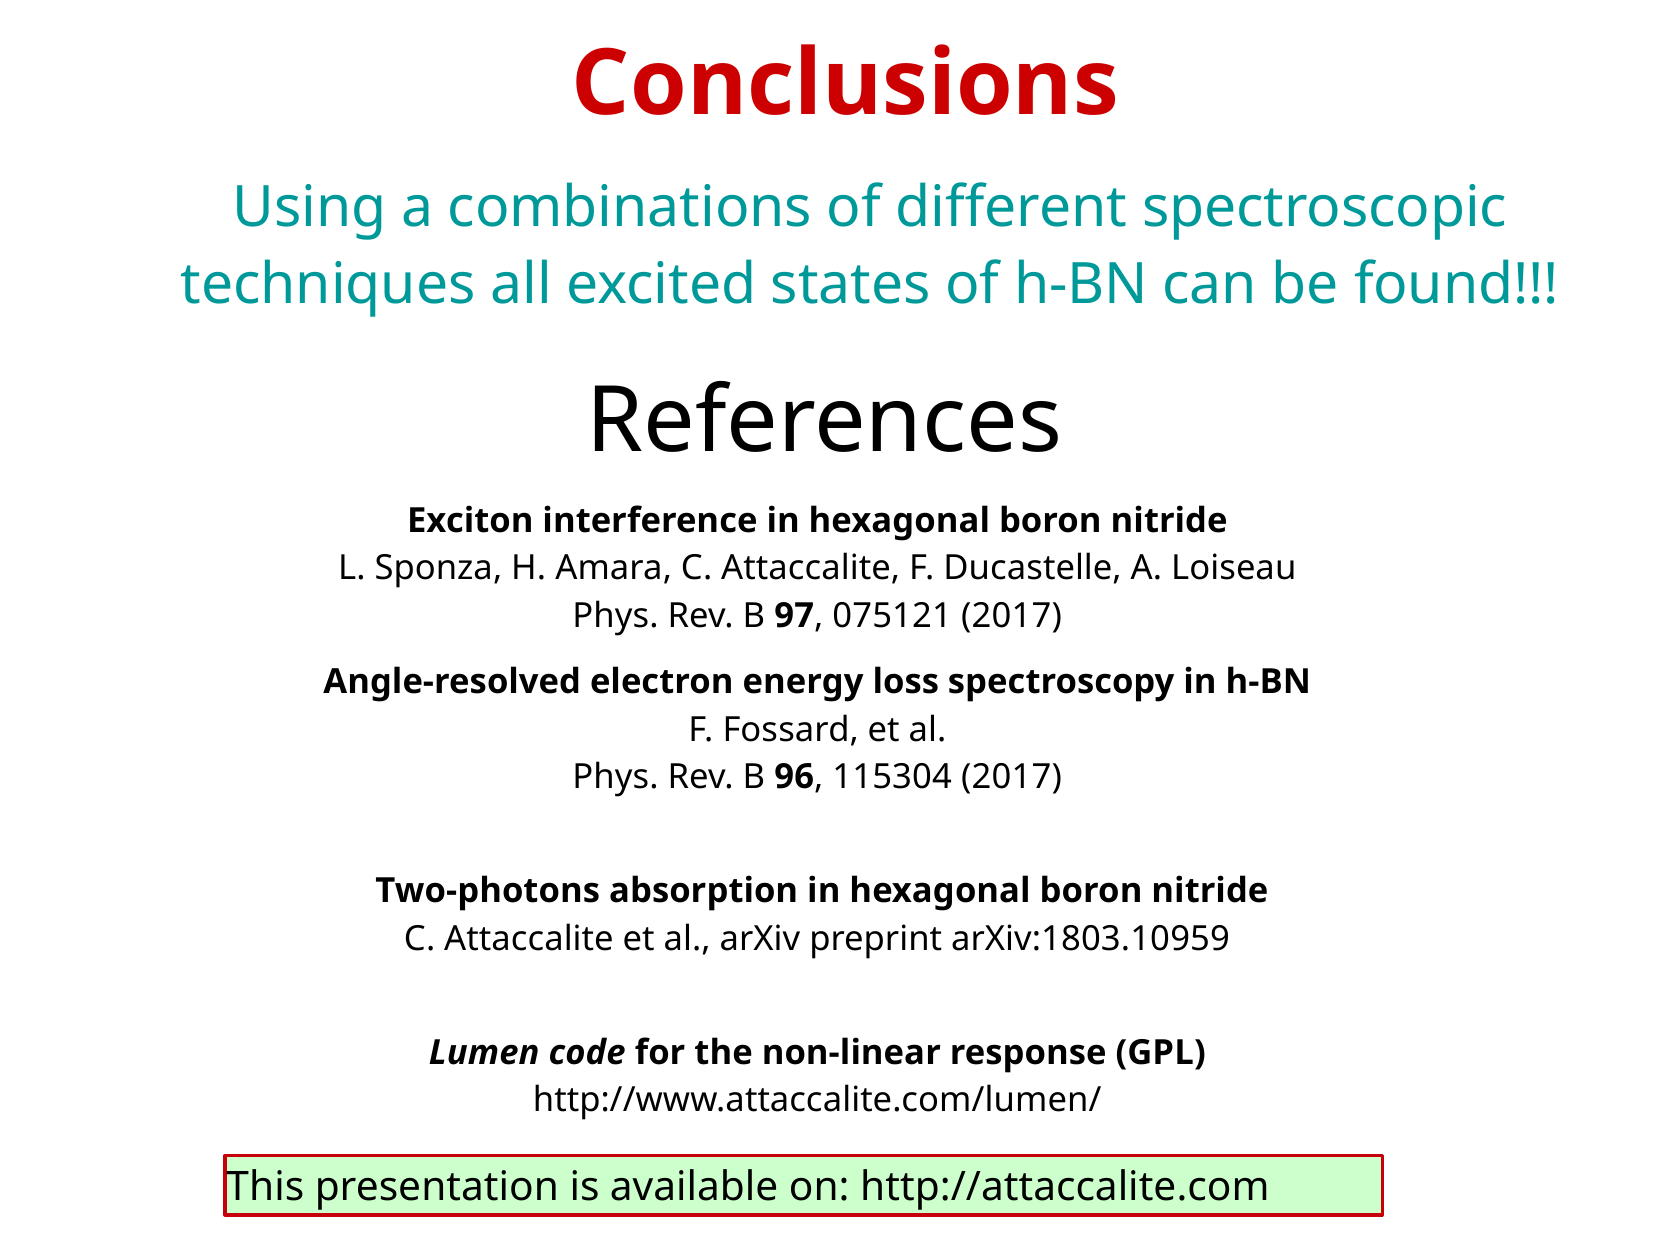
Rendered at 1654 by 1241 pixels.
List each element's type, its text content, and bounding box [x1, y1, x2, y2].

list Exciton interference in hexagonal boron nitride L. Sponza, H. Amara, C. Attaccalite, F. Ducastelle, A. Loiseau Phys. Rev. B 97, 075121 (2017) Angle-resolved electron energy loss spectroscopy in h-BN F. Fossard, et al. Phys. Rev. B 96, 115304 (2017) Two-photons absorption in hexagonal boron nitride C. Attaccalite et al., arXiv preprint arXiv:1803.10959 Lumen code for the non-linear response (GPL) http://www.attaccalite.com/lumen/ [45, 428, 1591, 1126]
text_box Conclusions [560, 0, 1131, 160]
title References [345, 360, 1328, 428]
text_box This presentation is available on: http://attaccalite.com [225, 1155, 1383, 1216]
text_box Using a combinations of different spectroscopic techniques all excited states of h-BN can be found!!! [120, 165, 1621, 451]
